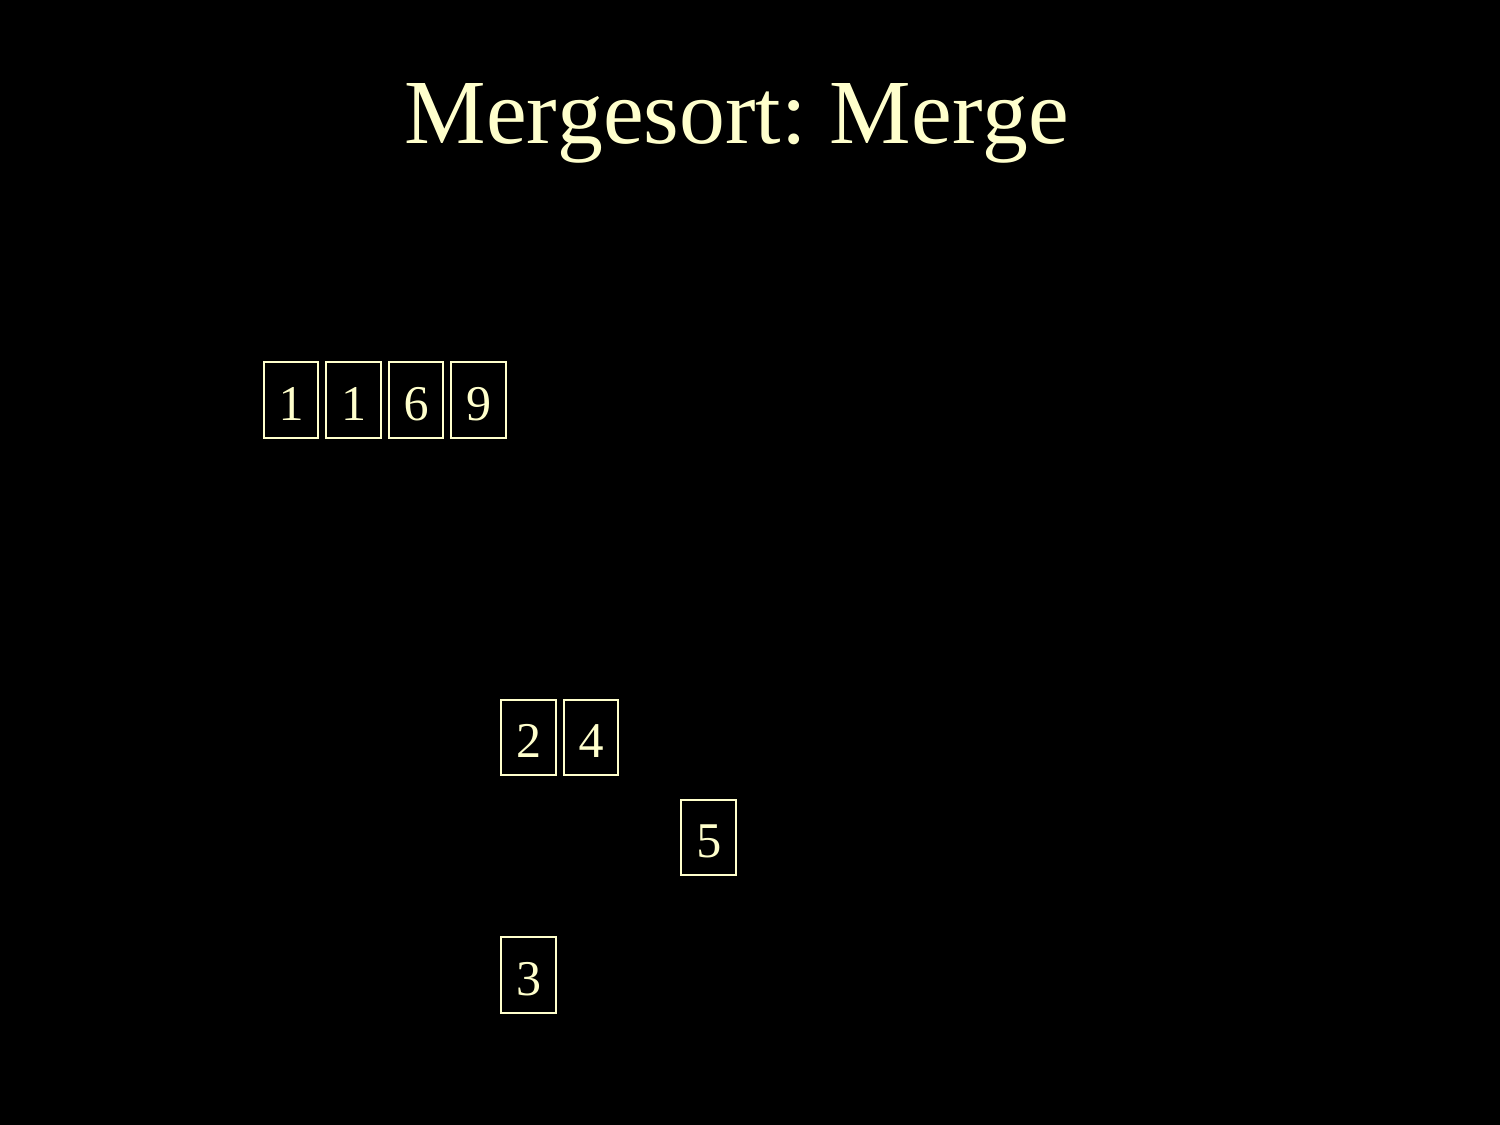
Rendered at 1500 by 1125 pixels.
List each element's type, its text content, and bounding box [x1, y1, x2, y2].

text_box 3 [501, 937, 556, 1013]
text_box 6 [388, 362, 444, 438]
title Mergesort: Merge [8, 50, 1467, 176]
text_box 4 [563, 699, 619, 776]
text_box 9 [451, 362, 506, 438]
text_box 5 [681, 799, 737, 876]
text_box 1 [263, 362, 319, 438]
text_box 2 [501, 699, 556, 776]
text_box 1 [326, 362, 381, 438]
